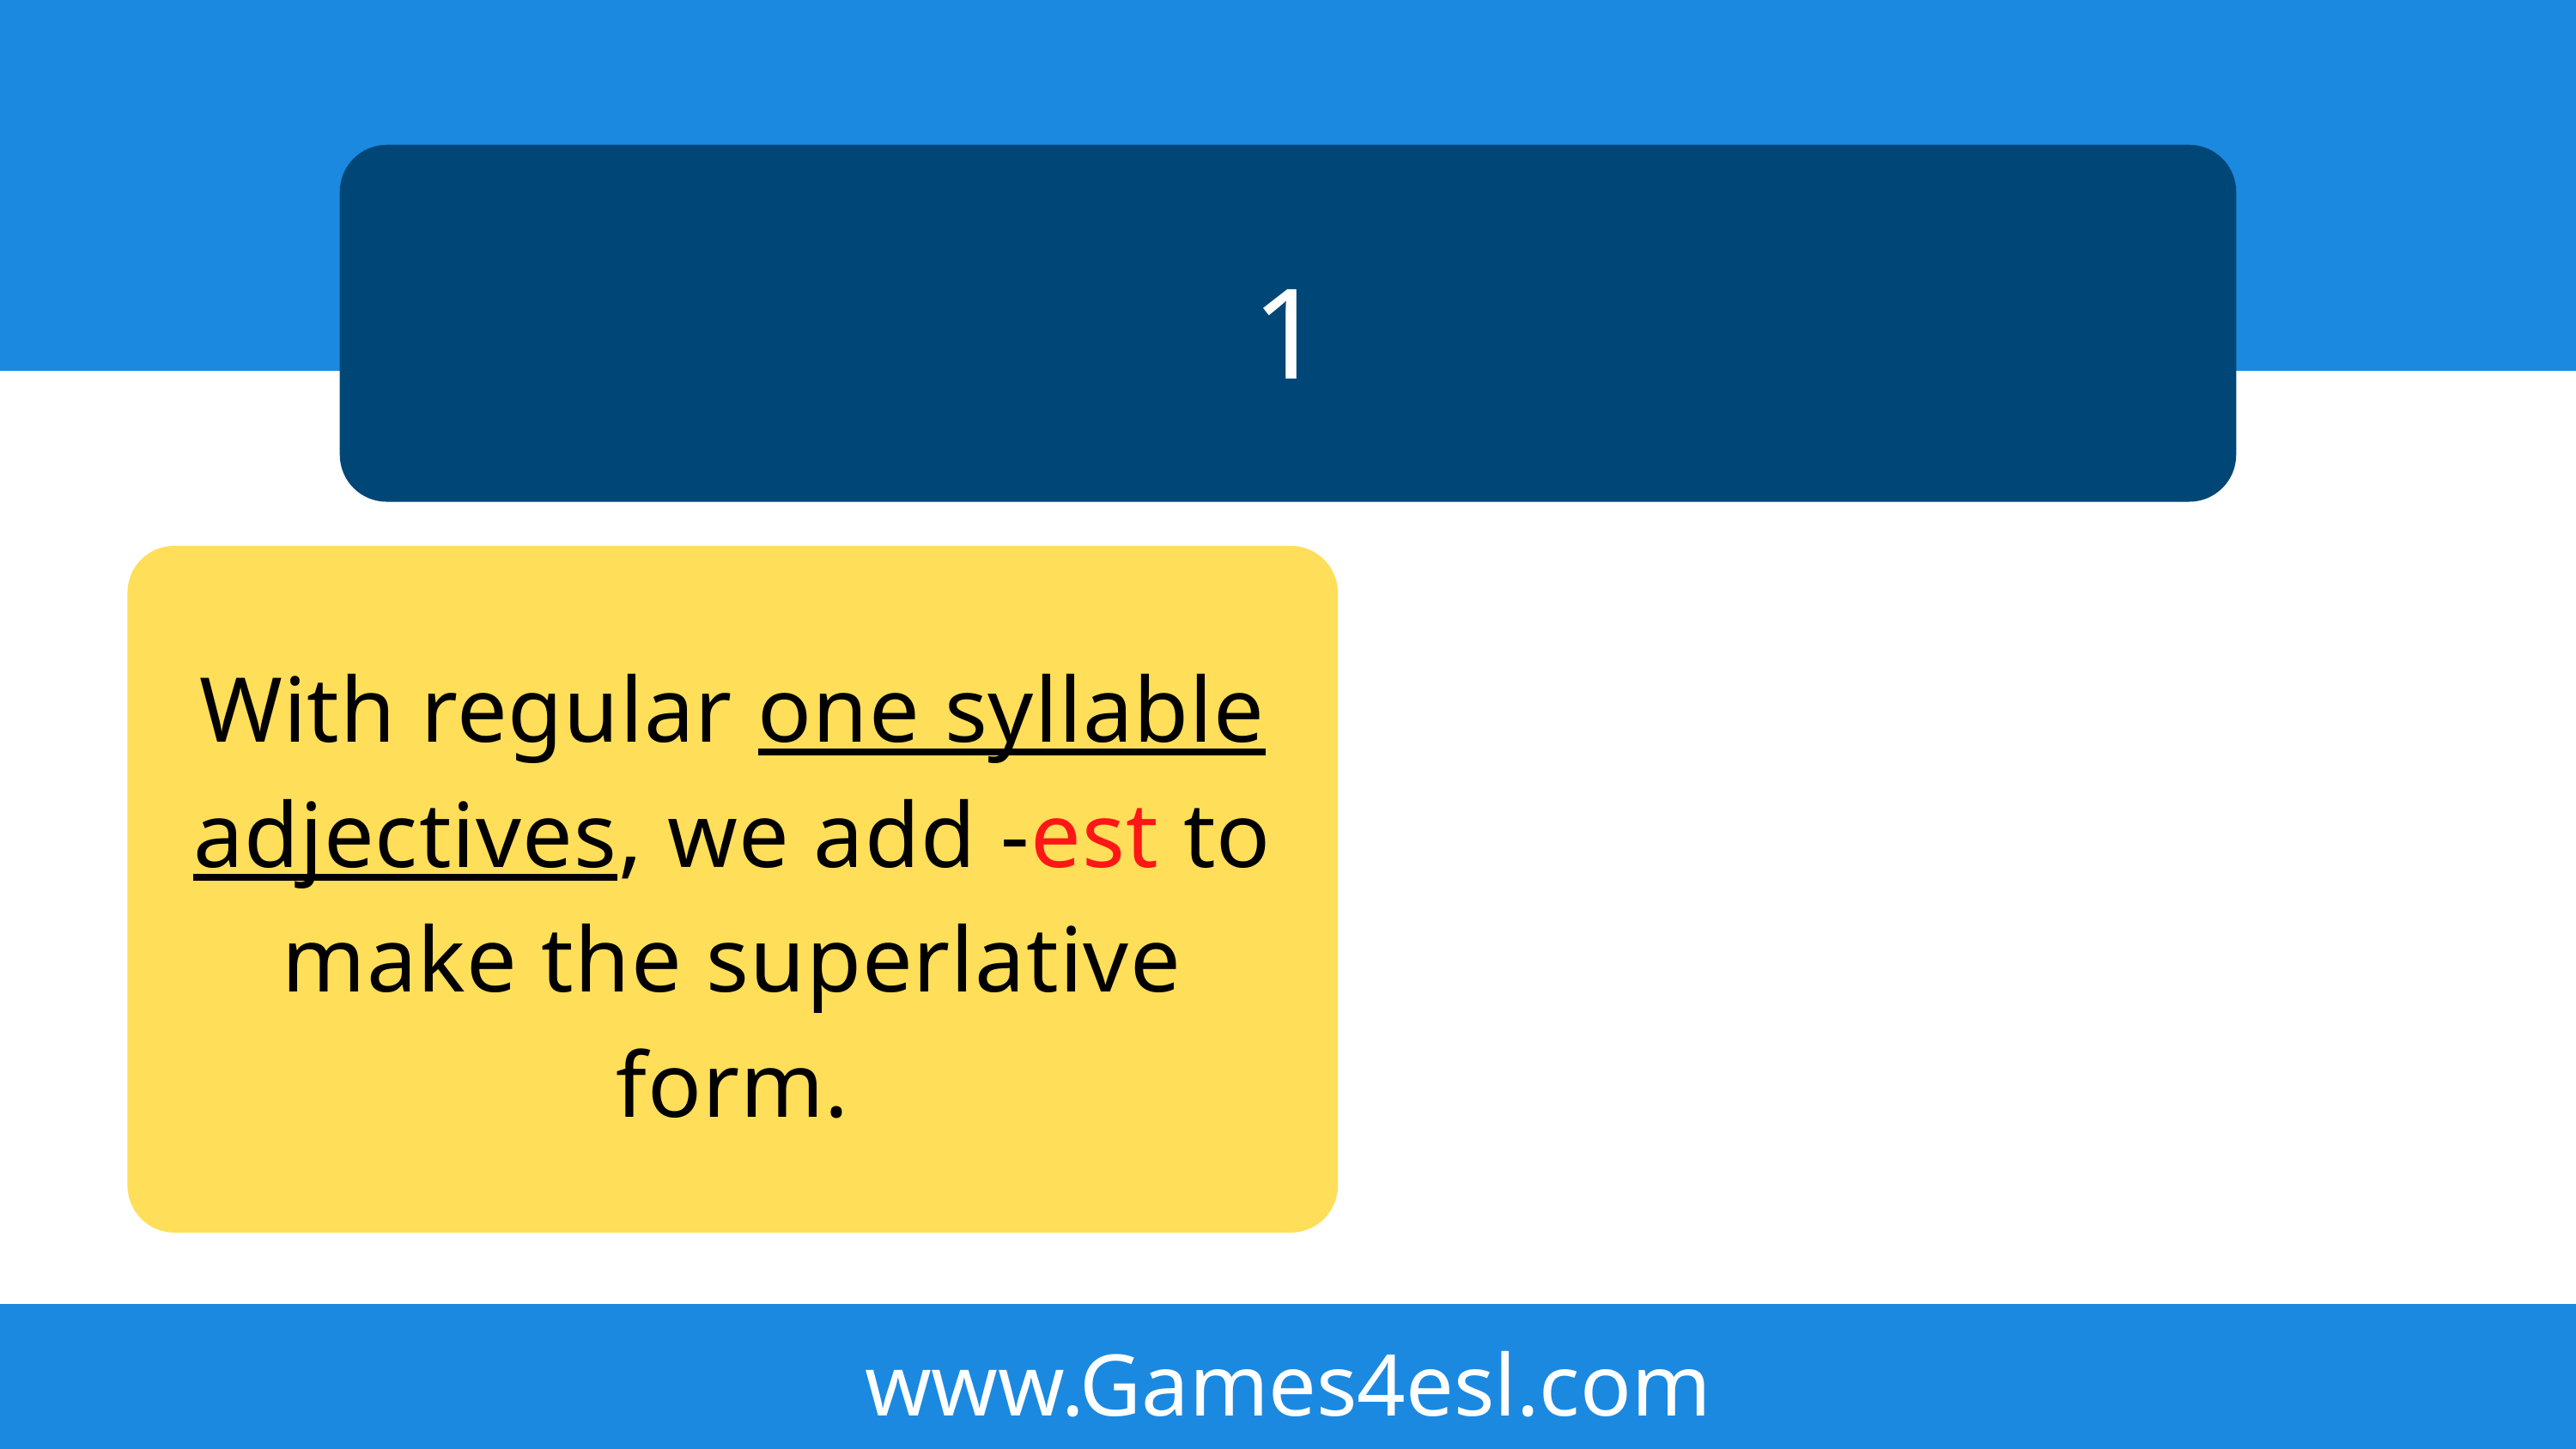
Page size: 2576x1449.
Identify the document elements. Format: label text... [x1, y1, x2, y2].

text_box With regular one syllable adjectives, we add -est to make the superlative form. [173, 634, 1292, 1131]
text_box www.Games4esl.com [842, 1314, 1734, 1426]
text_box 1 [434, 228, 2142, 398]
text_box [0, 1304, 2576, 1449]
text_box [0, 0, 2576, 502]
text_box [127, 545, 1339, 1233]
